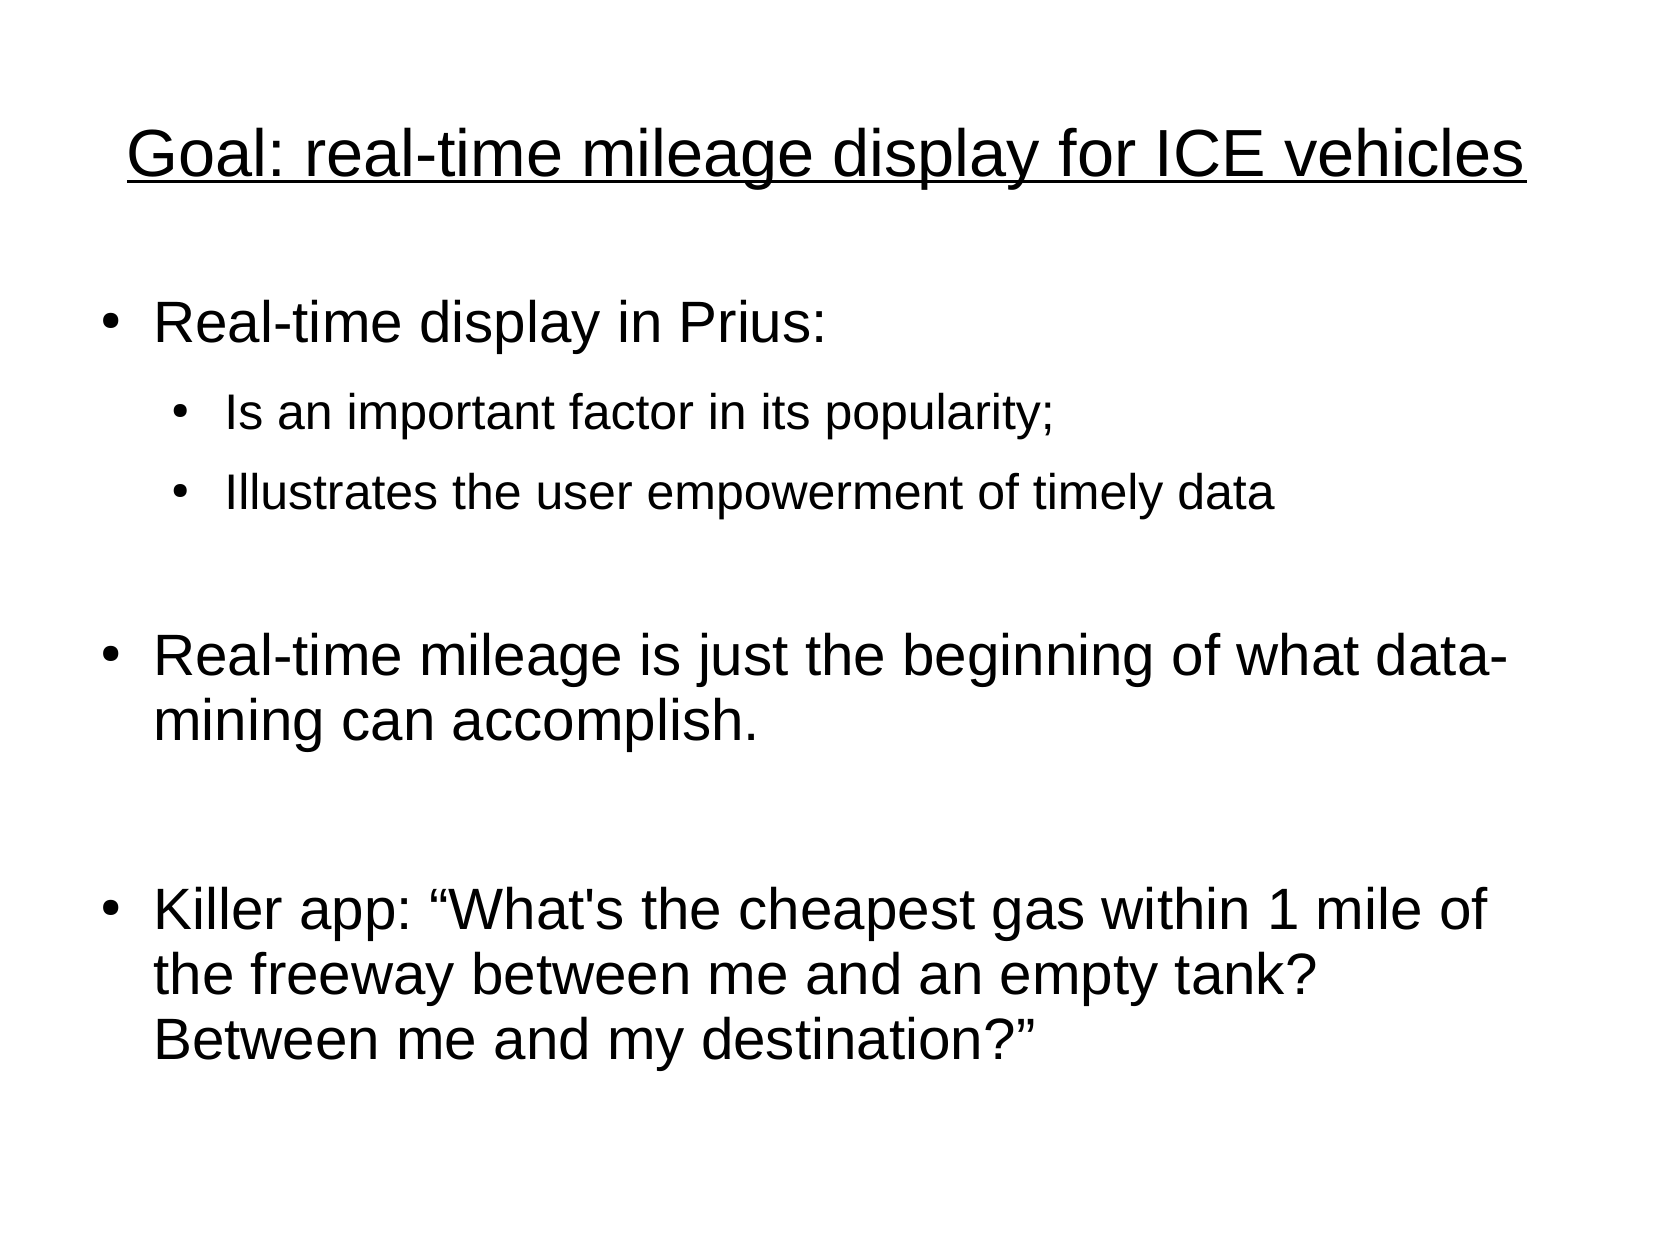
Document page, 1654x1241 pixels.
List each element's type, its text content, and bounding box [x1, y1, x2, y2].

list Real-time display in Prius: Is an important factor in its popularity; Illustrates the user empowerment of timely data Real-time mileage is just the beginning of what data-mining can accomplish. Killer app: “What's the cheapest gas within 1 mile of the freeway between me and an empty tank? Between me and my destination?” [82, 290, 1571, 1109]
title Goal: real-time mileage display for ICE vehicles [82, 49, 1571, 257]
